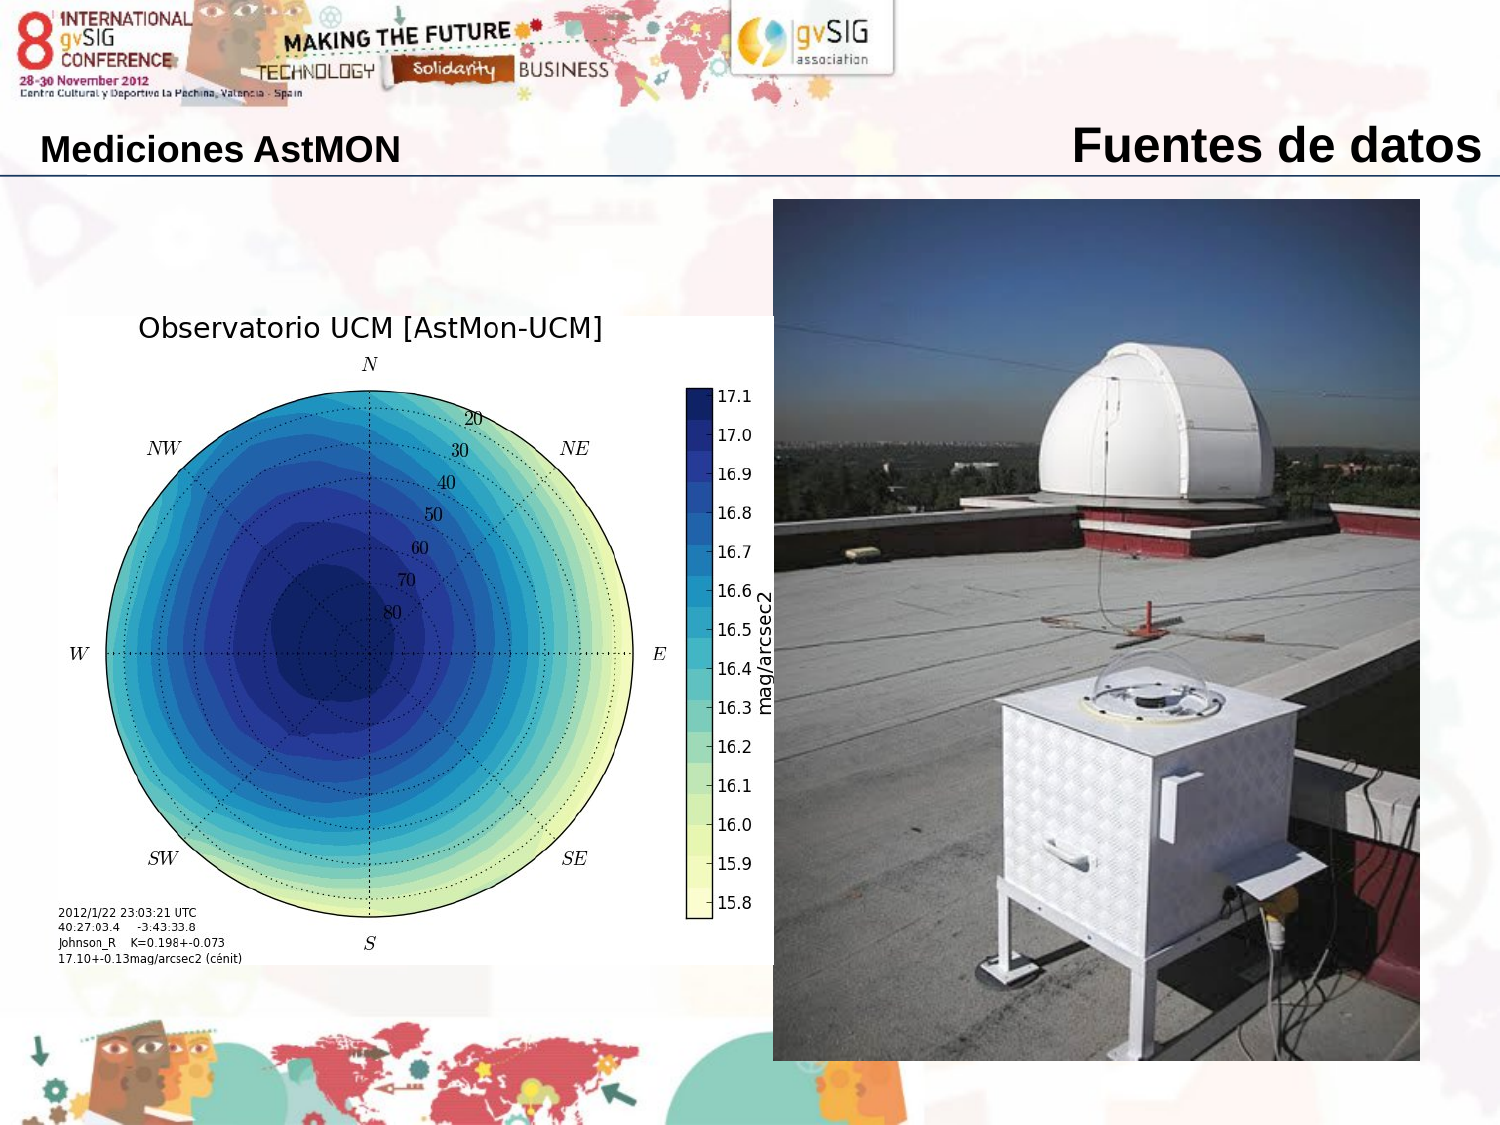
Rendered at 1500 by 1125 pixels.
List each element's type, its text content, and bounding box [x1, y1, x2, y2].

picture [0, 0, 1500, 175]
text_box Fuentes de datos [1057, 105, 1498, 175]
picture [0, 177, 1500, 1125]
text_box Fuentes de datos [1057, 177, 1498, 181]
text_box Mediciones AstMON [25, 117, 417, 177]
